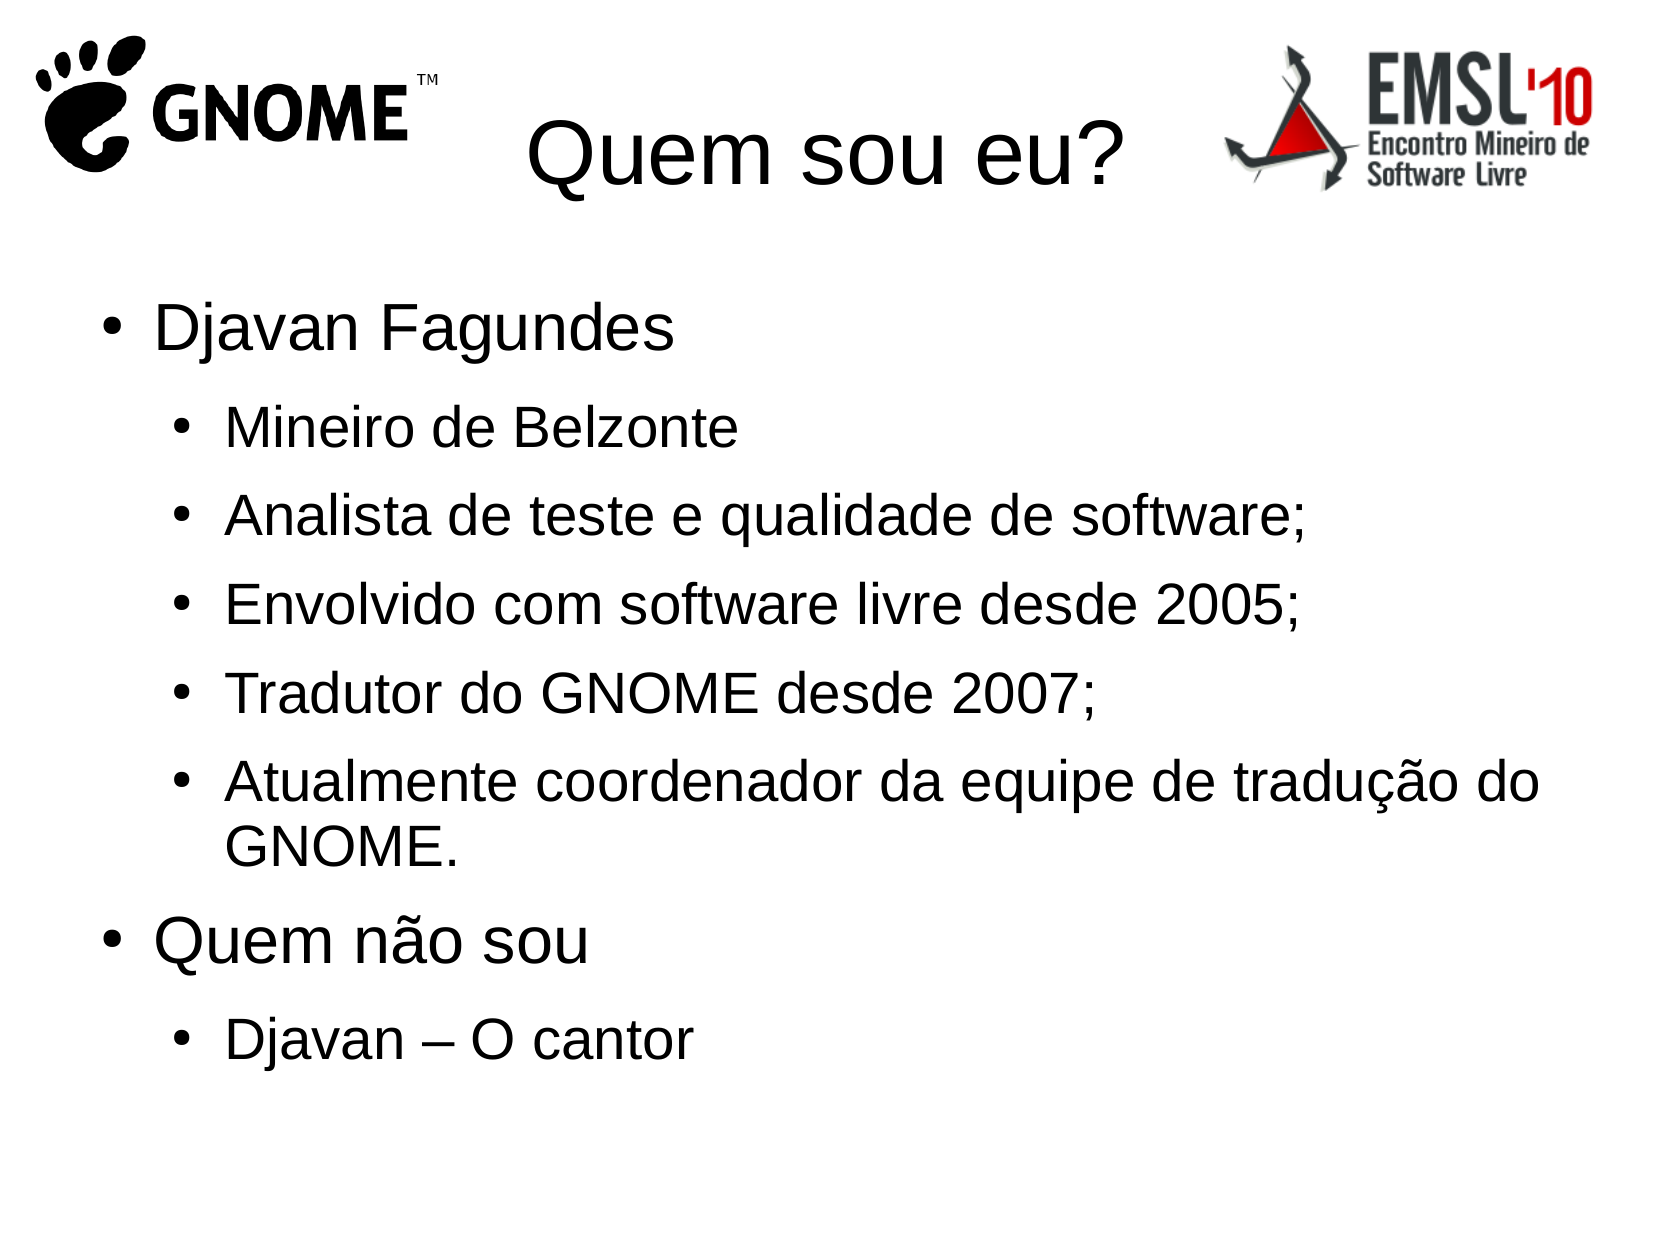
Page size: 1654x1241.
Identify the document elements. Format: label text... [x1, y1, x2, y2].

picture [29, 29, 443, 178]
title Quem sou eu? [82, 49, 1571, 257]
list Djavan Fagundes Mineiro de Belzonte Analista de teste e qualidade de software; Envolvido com software livre desde 2005; Tradutor do GNOME desde 2007; Atualmente coordenador da equipe de tradução do GNOME. Quem não sou Djavan – O cantor [82, 290, 1571, 1109]
picture [1210, 29, 1637, 207]
